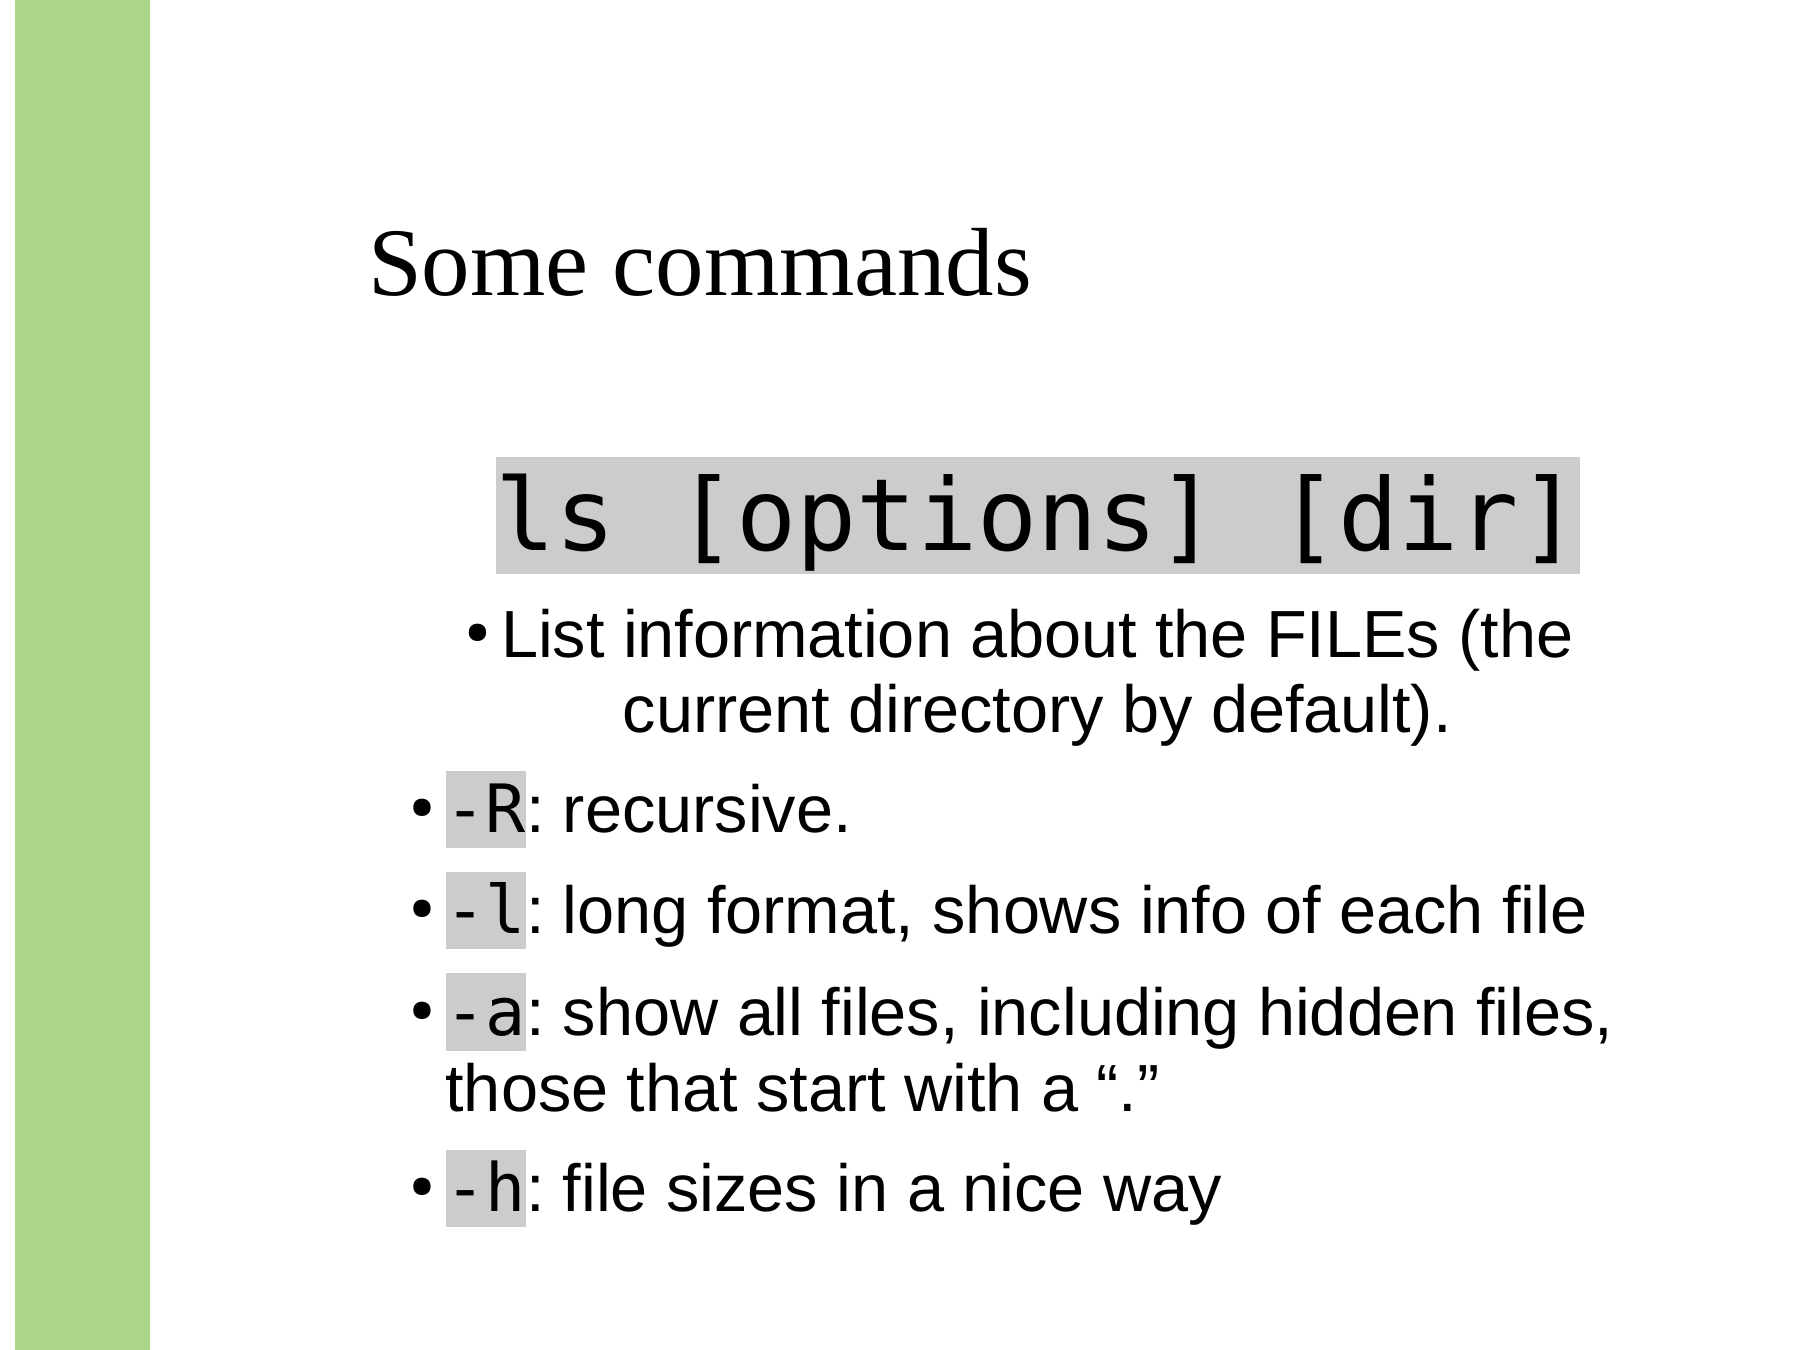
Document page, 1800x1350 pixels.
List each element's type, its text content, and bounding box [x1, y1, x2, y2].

subtitle Some commands [368, 101, 1576, 424]
text_box ls [options] [dir] List information about the FILEs (the current directory by default). -R: recursive. -l: long format, shows info of each file -a: show all files, including hidden files, those that start with a “.” -h: file sizes in a nice way [360, 449, 1681, 1235]
